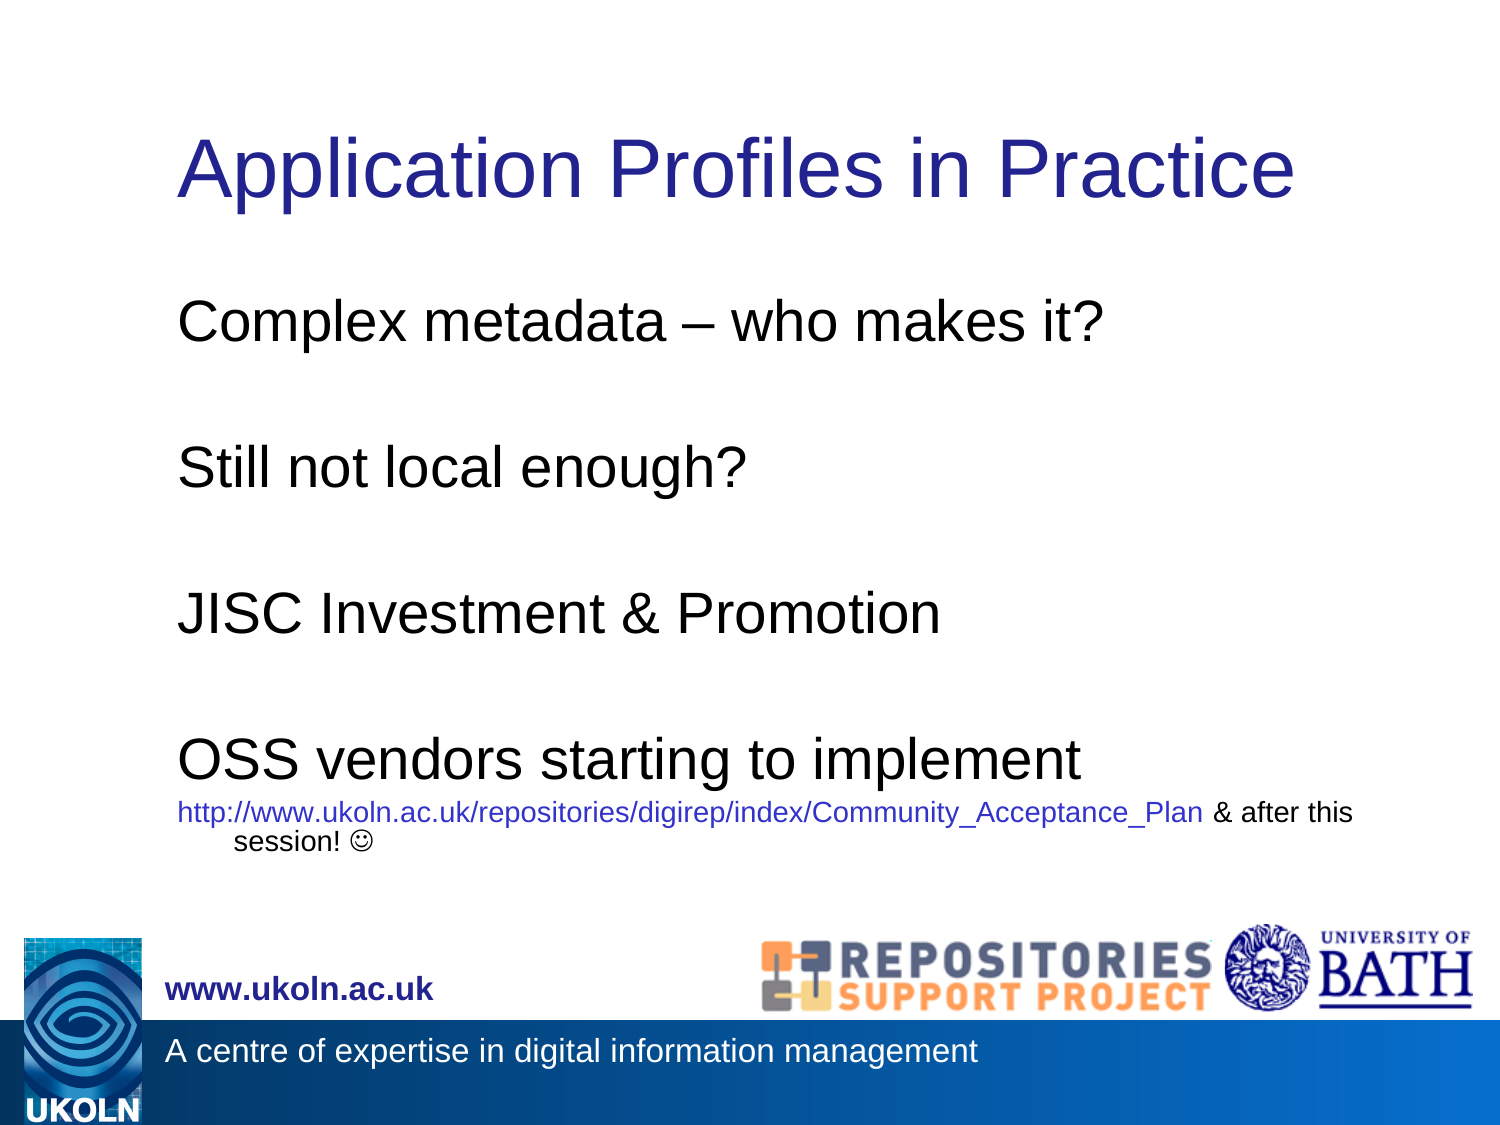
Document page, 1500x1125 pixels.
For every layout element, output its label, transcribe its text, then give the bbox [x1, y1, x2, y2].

picture [761, 940, 1212, 1013]
list Complex metadata – who makes it? Still not local enough? JISC Investment & Promotion OSS vendors starting to implement http://www.ukoln.ac.uk/repositories/digirep/index/Community_Acceptance_Plan & after this session!  [162, 287, 1375, 940]
picture [1224, 924, 1473, 1015]
picture [24, 950, 142, 1125]
title Application Profiles in Practice [162, 87, 1375, 250]
